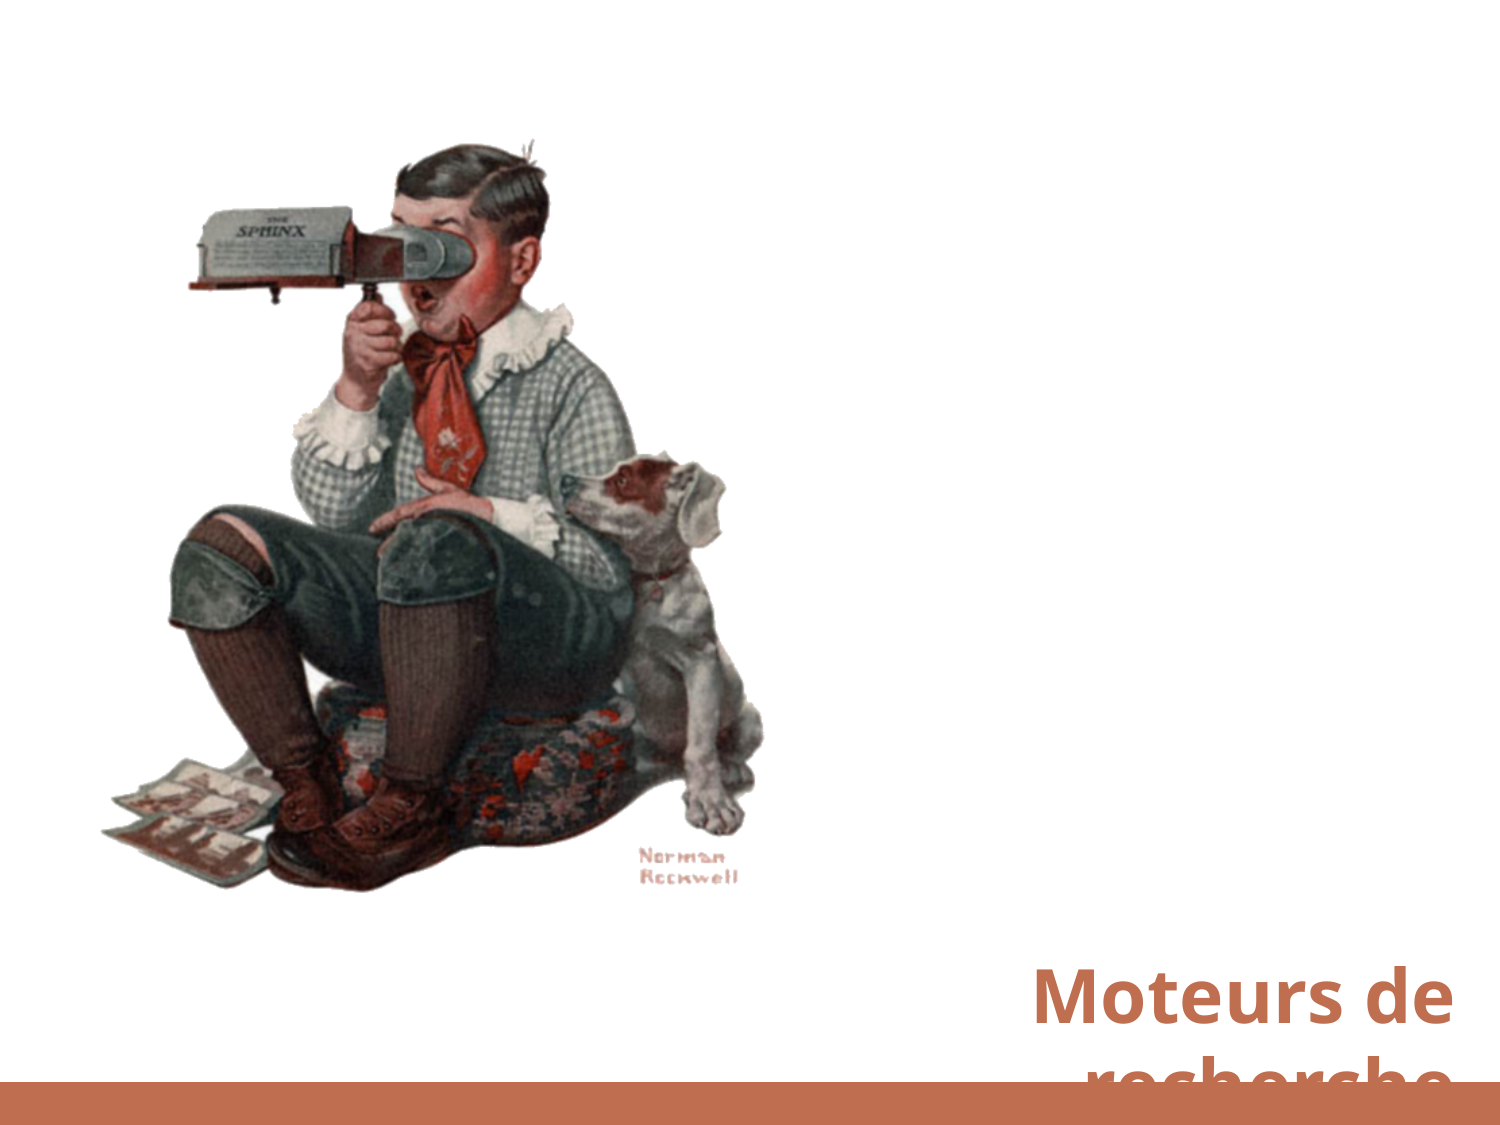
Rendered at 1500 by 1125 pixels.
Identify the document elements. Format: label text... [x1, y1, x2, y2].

text_box [0, 1082, 1500, 1125]
text_box Moteurs de recherche [702, 940, 1471, 1082]
picture [99, 137, 774, 905]
